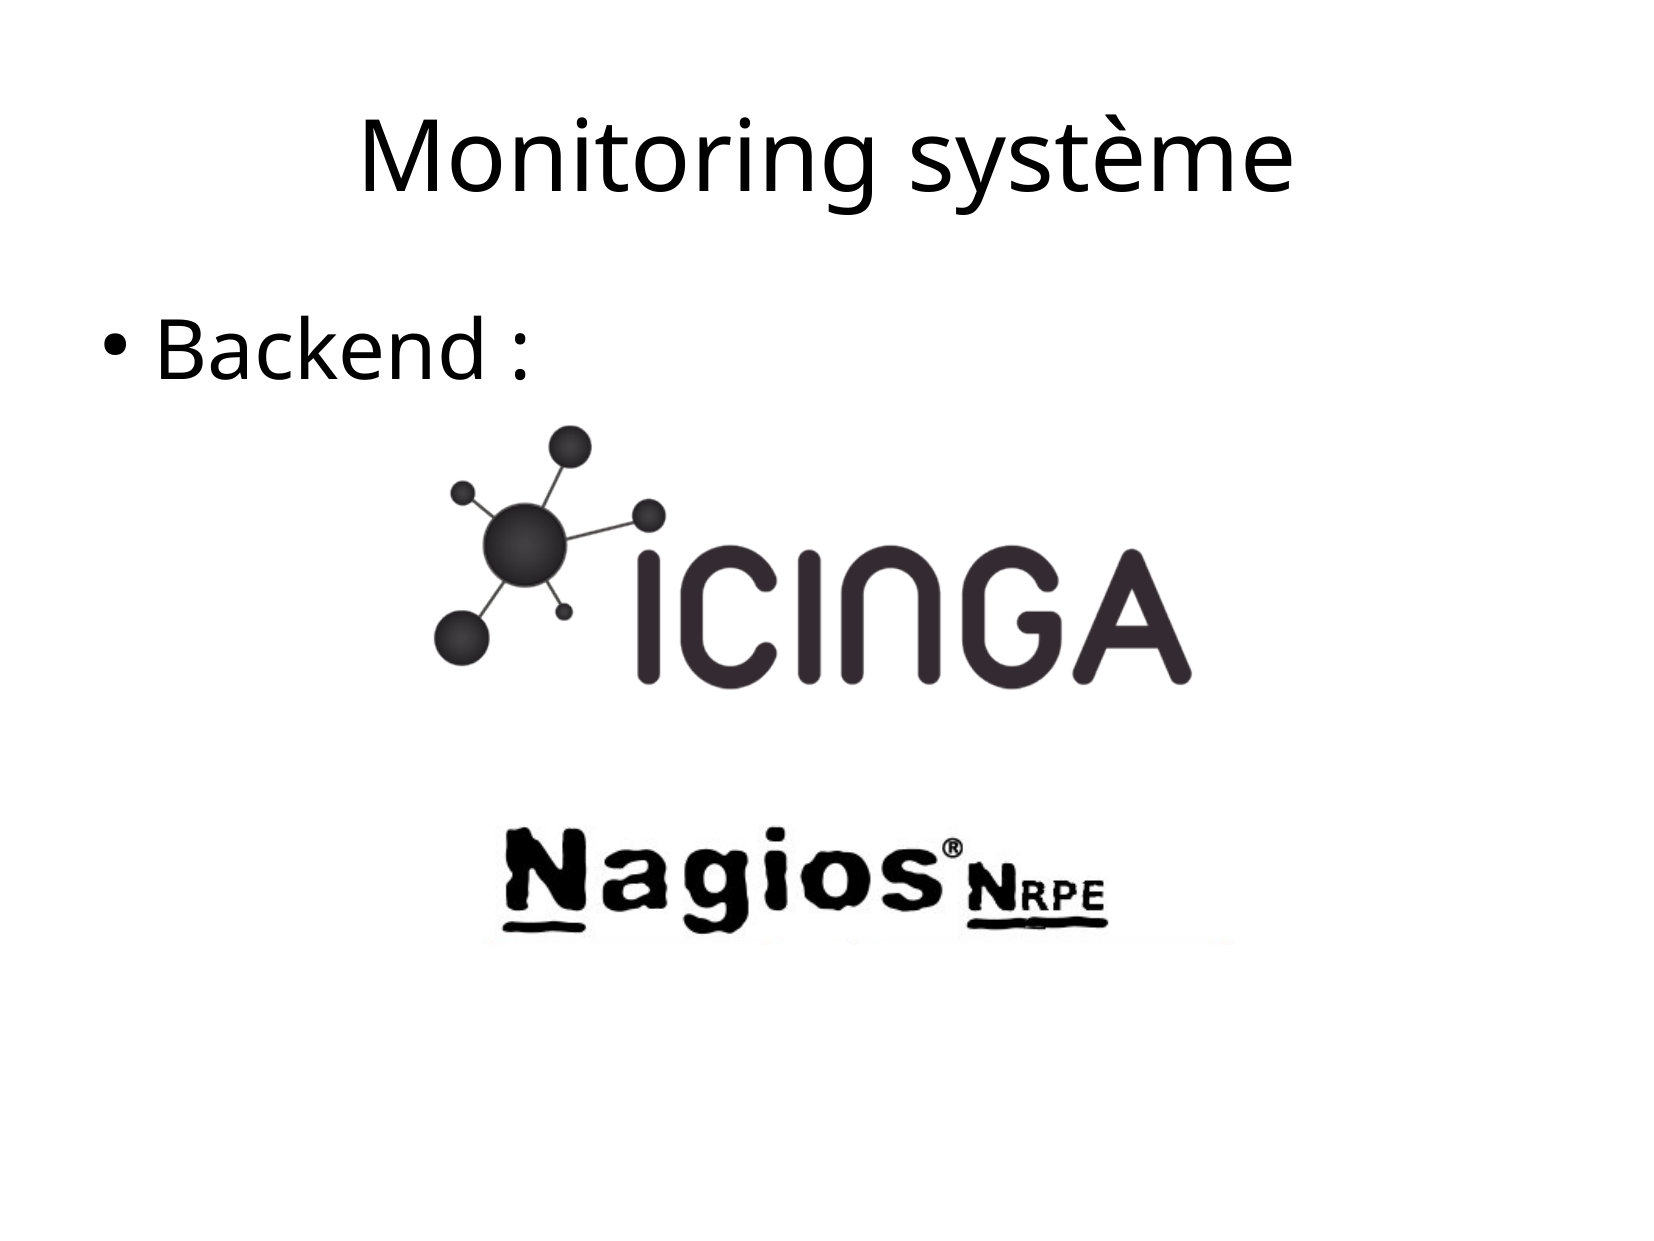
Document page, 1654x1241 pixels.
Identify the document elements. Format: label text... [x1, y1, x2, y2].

title Monitoring système [82, 49, 1571, 257]
picture [423, 413, 1205, 698]
picture [472, 801, 1271, 945]
list Backend : [82, 290, 1538, 1010]
